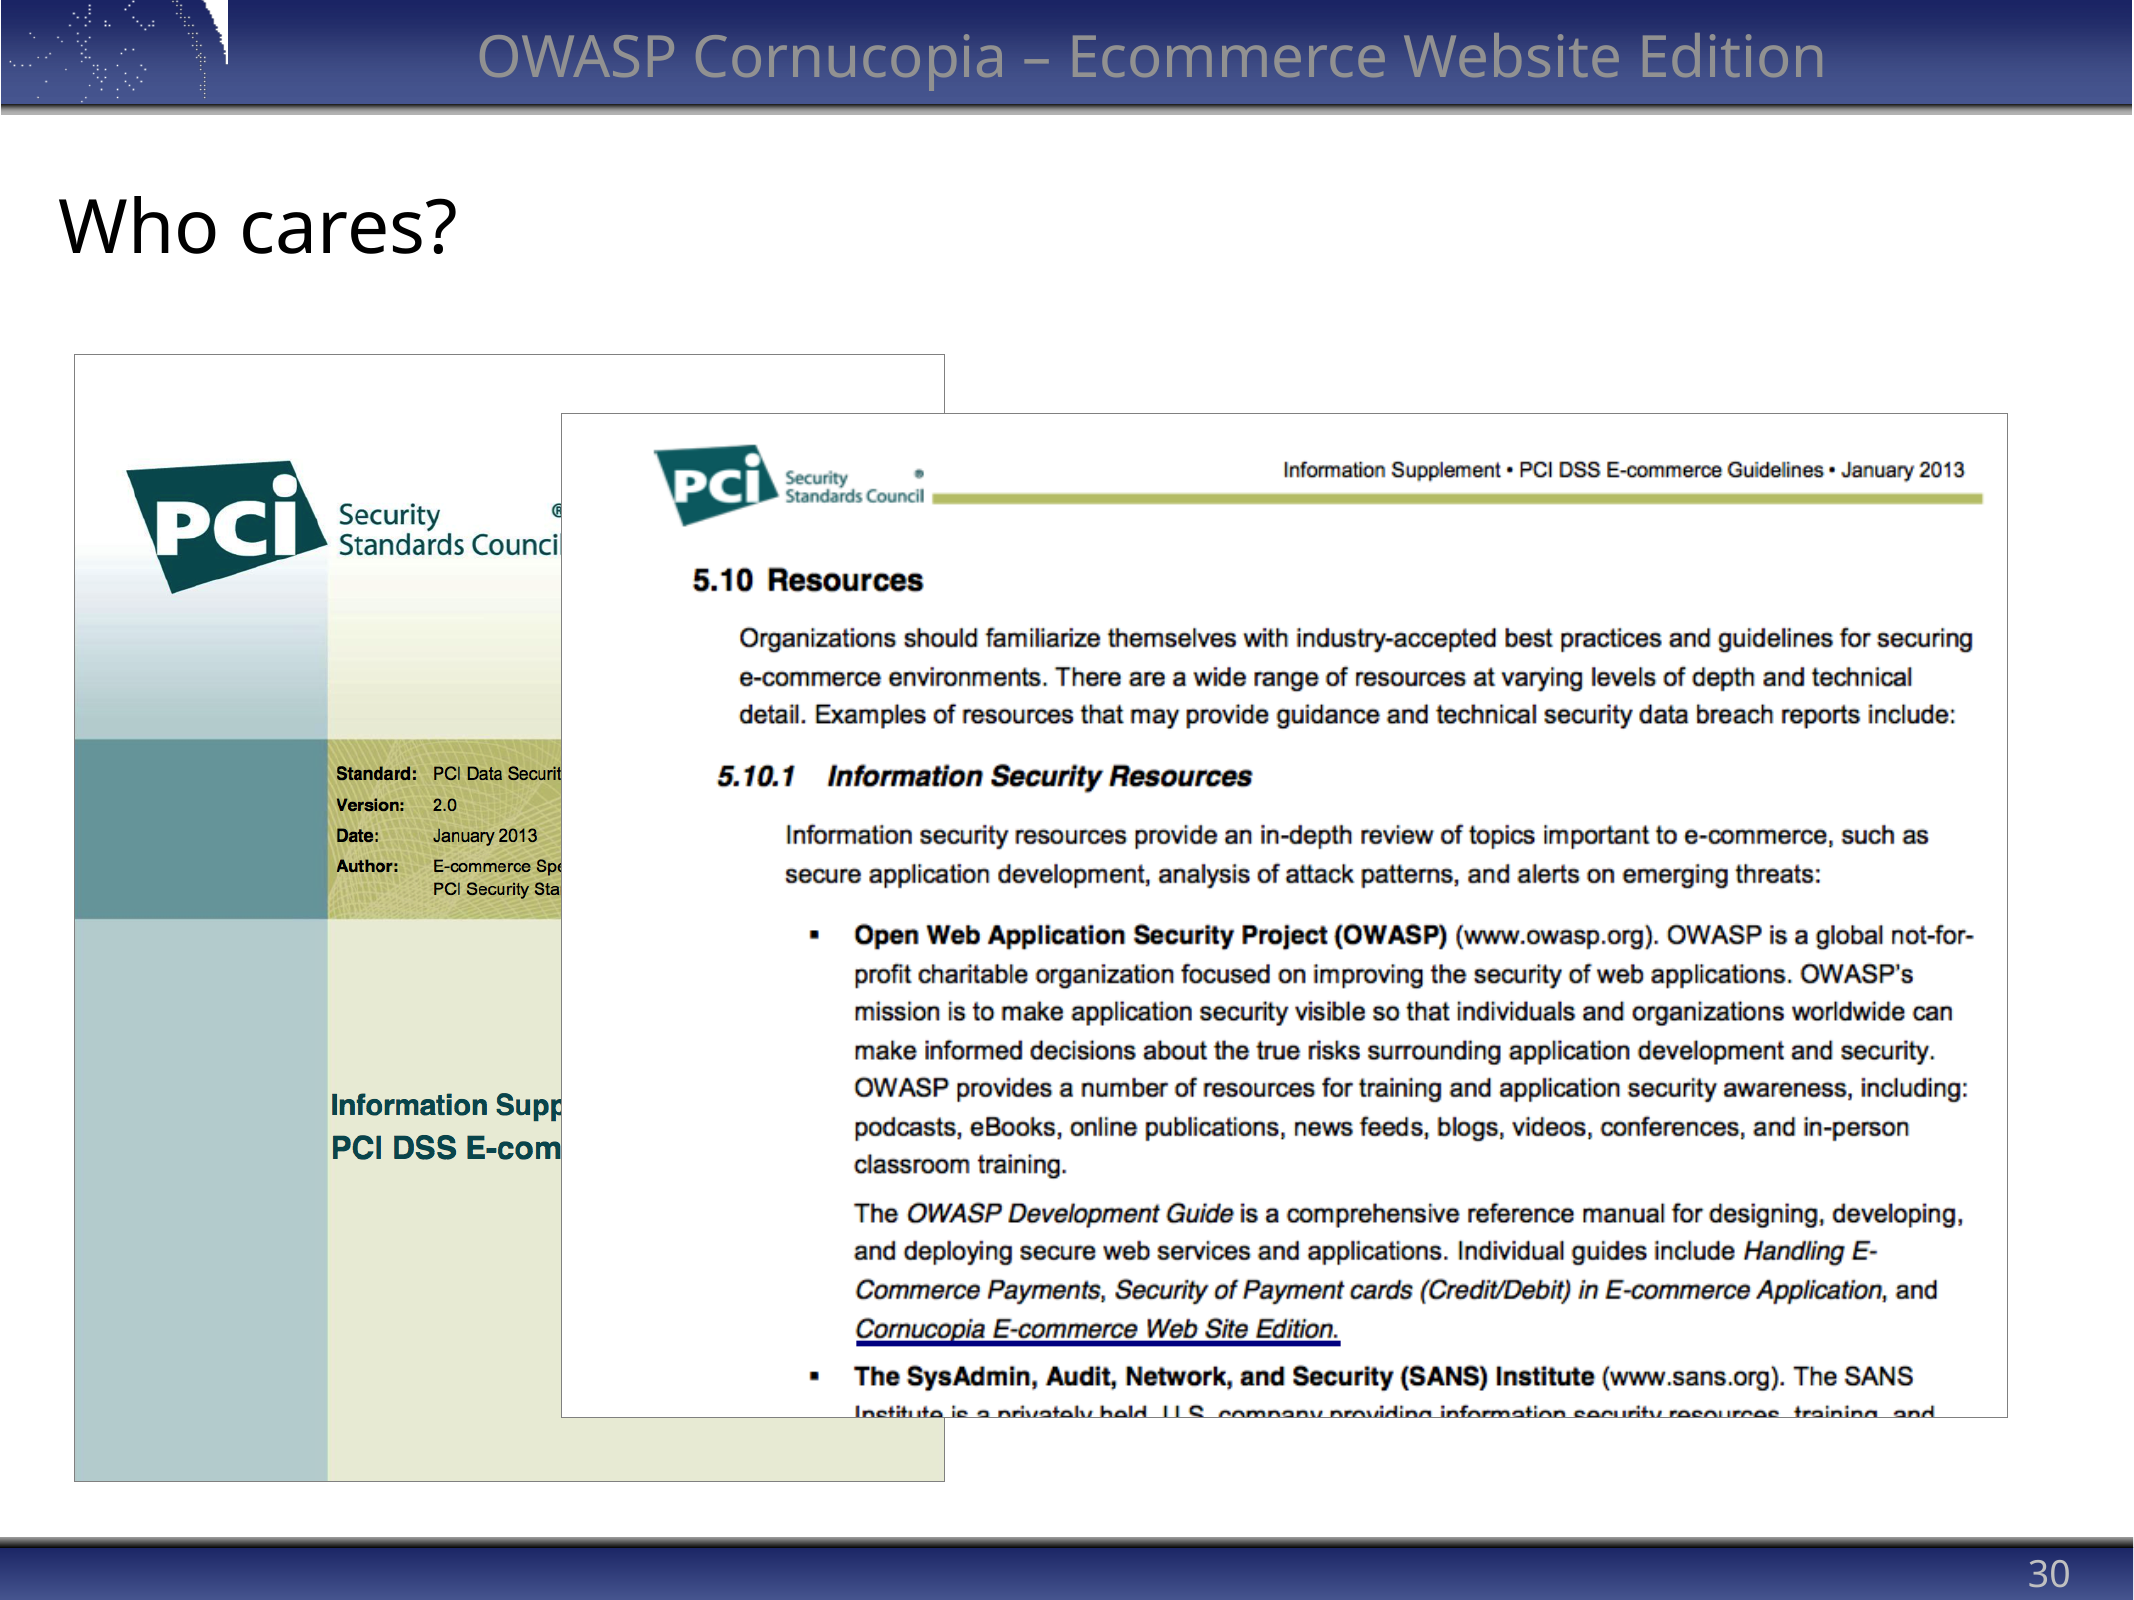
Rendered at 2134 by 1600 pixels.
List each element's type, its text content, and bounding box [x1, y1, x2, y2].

title Who cares? [58, 124, 2126, 325]
text_box [856, 1340, 1341, 1347]
picture [74, 354, 2008, 1482]
